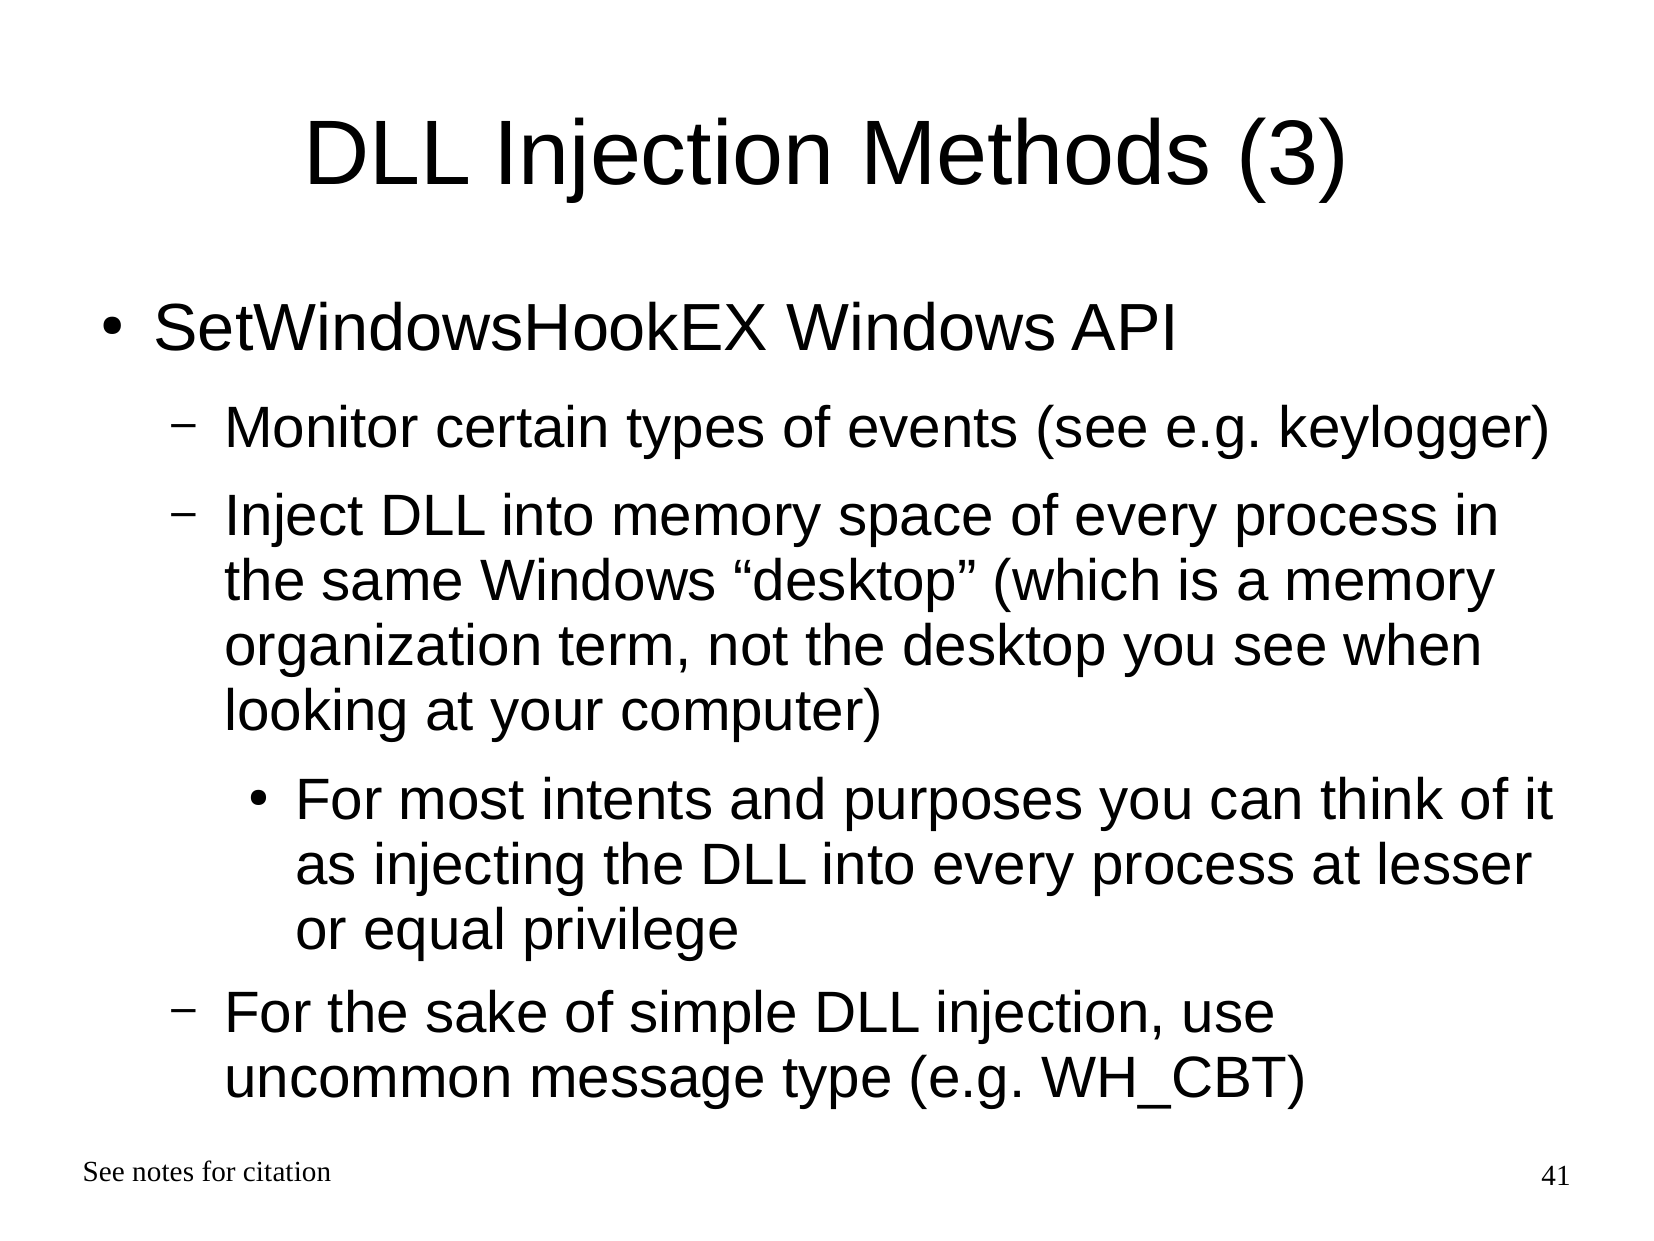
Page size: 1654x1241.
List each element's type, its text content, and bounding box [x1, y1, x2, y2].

list SetWindowsHookEX Windows API Monitor certain types of events (see e.g. keylogger) Inject DLL into memory space of every process in the same Windows “desktop” (which is a memory organization term, not the desktop you see when looking at your computer) For most intents and purposes you can think of it as injecting the DLL into every process at lesser or equal privilege For the sake of simple DLL injection, use uncommon message type (e.g. WH_CBT) [82, 290, 1576, 1126]
title DLL Injection Methods (3) [82, 49, 1571, 257]
